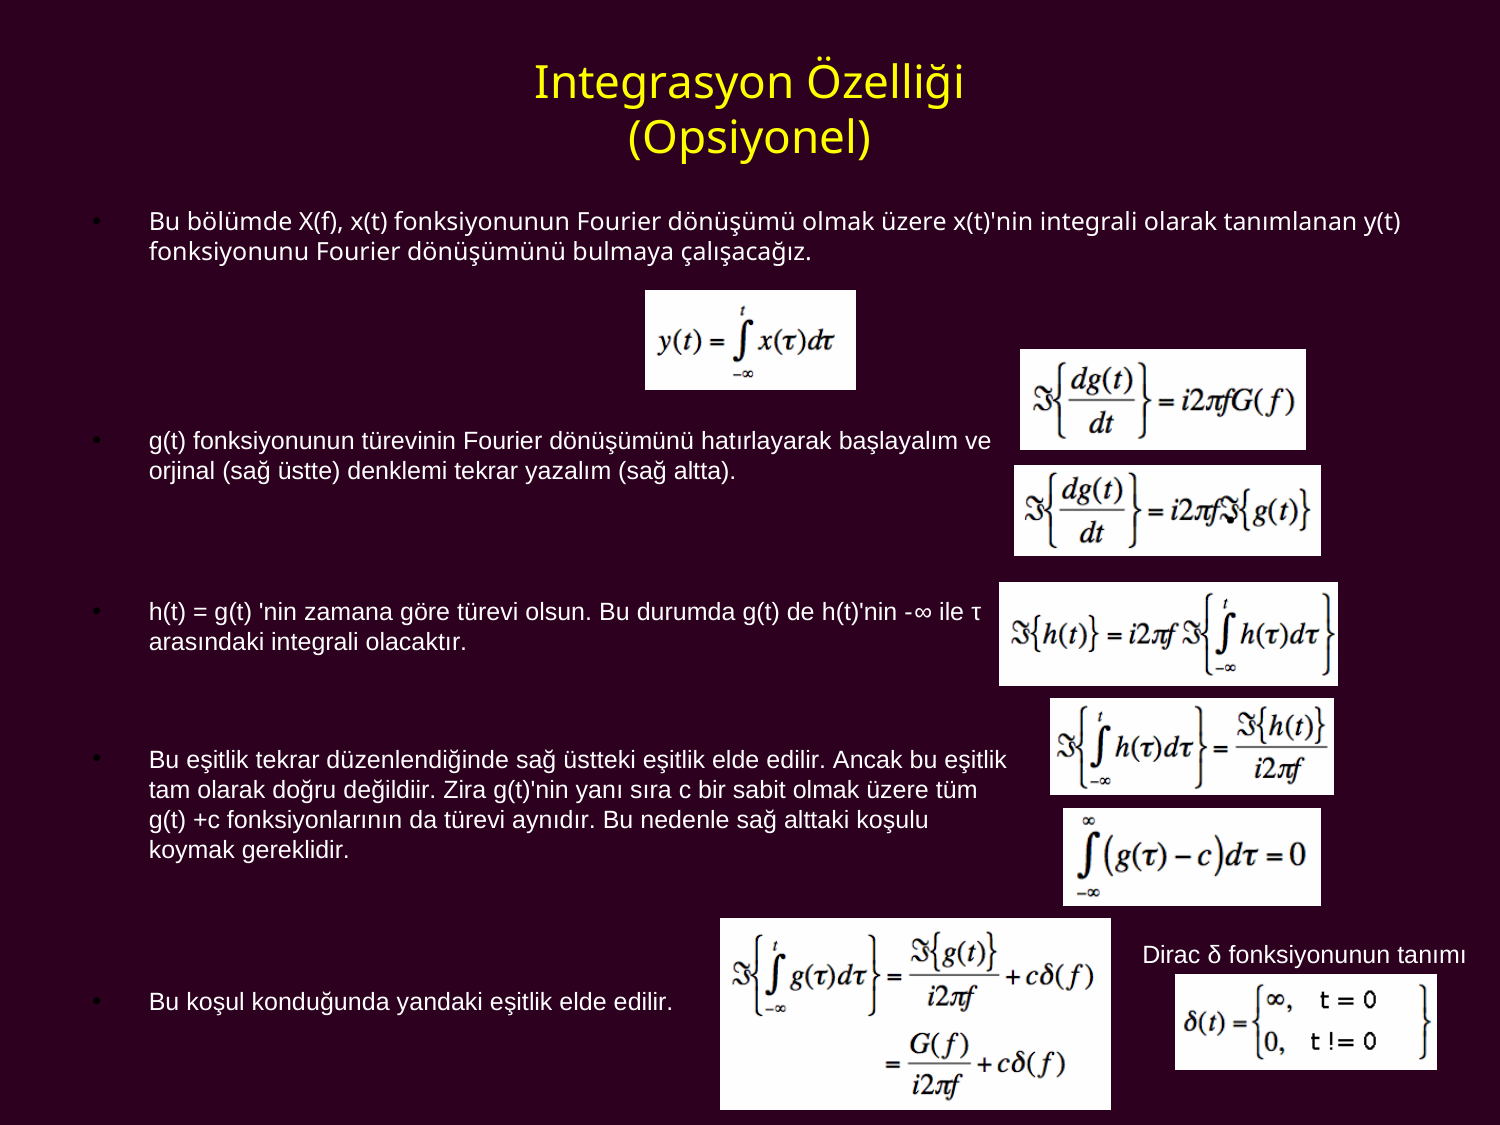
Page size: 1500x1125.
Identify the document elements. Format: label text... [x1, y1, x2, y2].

list Bu eşitlik tekrar düzenlendiğinde sağ üstteki eşitlik elde edilir. Ancak bu eşitlik tam olarak doğru değildiir. Zira g(t)'nin yanı sıra c bir sabit olmak üzere tüm g(t) +c fonksiyonlarının da türevi aynıdır. Bu nedenle sağ alttaki koşulu koymak gereklidir. [77, 735, 1036, 886]
picture [1050, 698, 1334, 796]
picture [1175, 974, 1437, 1070]
list Bu bölümde X(f), x(t) fonksiyonunun Fourier dönüşümü olmak üzere x(t)'nin integrali olarak tanımlanan y(t) fonksiyonunu Fourier dönüşümünü bulmaya çalışacağız. [77, 198, 1441, 307]
picture [1063, 808, 1321, 906]
list g(t) fonksiyonunun türevinin Fourier dönüşümünü hatırlayarak başlayalım ve orjinal (sağ üstte) denklemi tekrar yazalım (sağ altta). [77, 416, 1036, 516]
list Dirac δ fonksiyonunun tanımı [1071, 930, 1500, 990]
picture [999, 582, 1338, 686]
picture [720, 918, 1111, 1111]
list Bu koşul konduğunda yandaki eşitlik elde edilir. [77, 977, 691, 1038]
title Integrasyon Özelliği (Opsiyonel) [75, 48, 1426, 169]
picture [645, 290, 856, 390]
list h(t) = g(t) 'nin zamana göre türevi olsun. Bu durumda g(t) de h(t)'nin -∞ ile τ arasındaki integrali olacaktır. [77, 588, 1036, 688]
picture [1020, 349, 1306, 451]
picture [1014, 465, 1321, 556]
